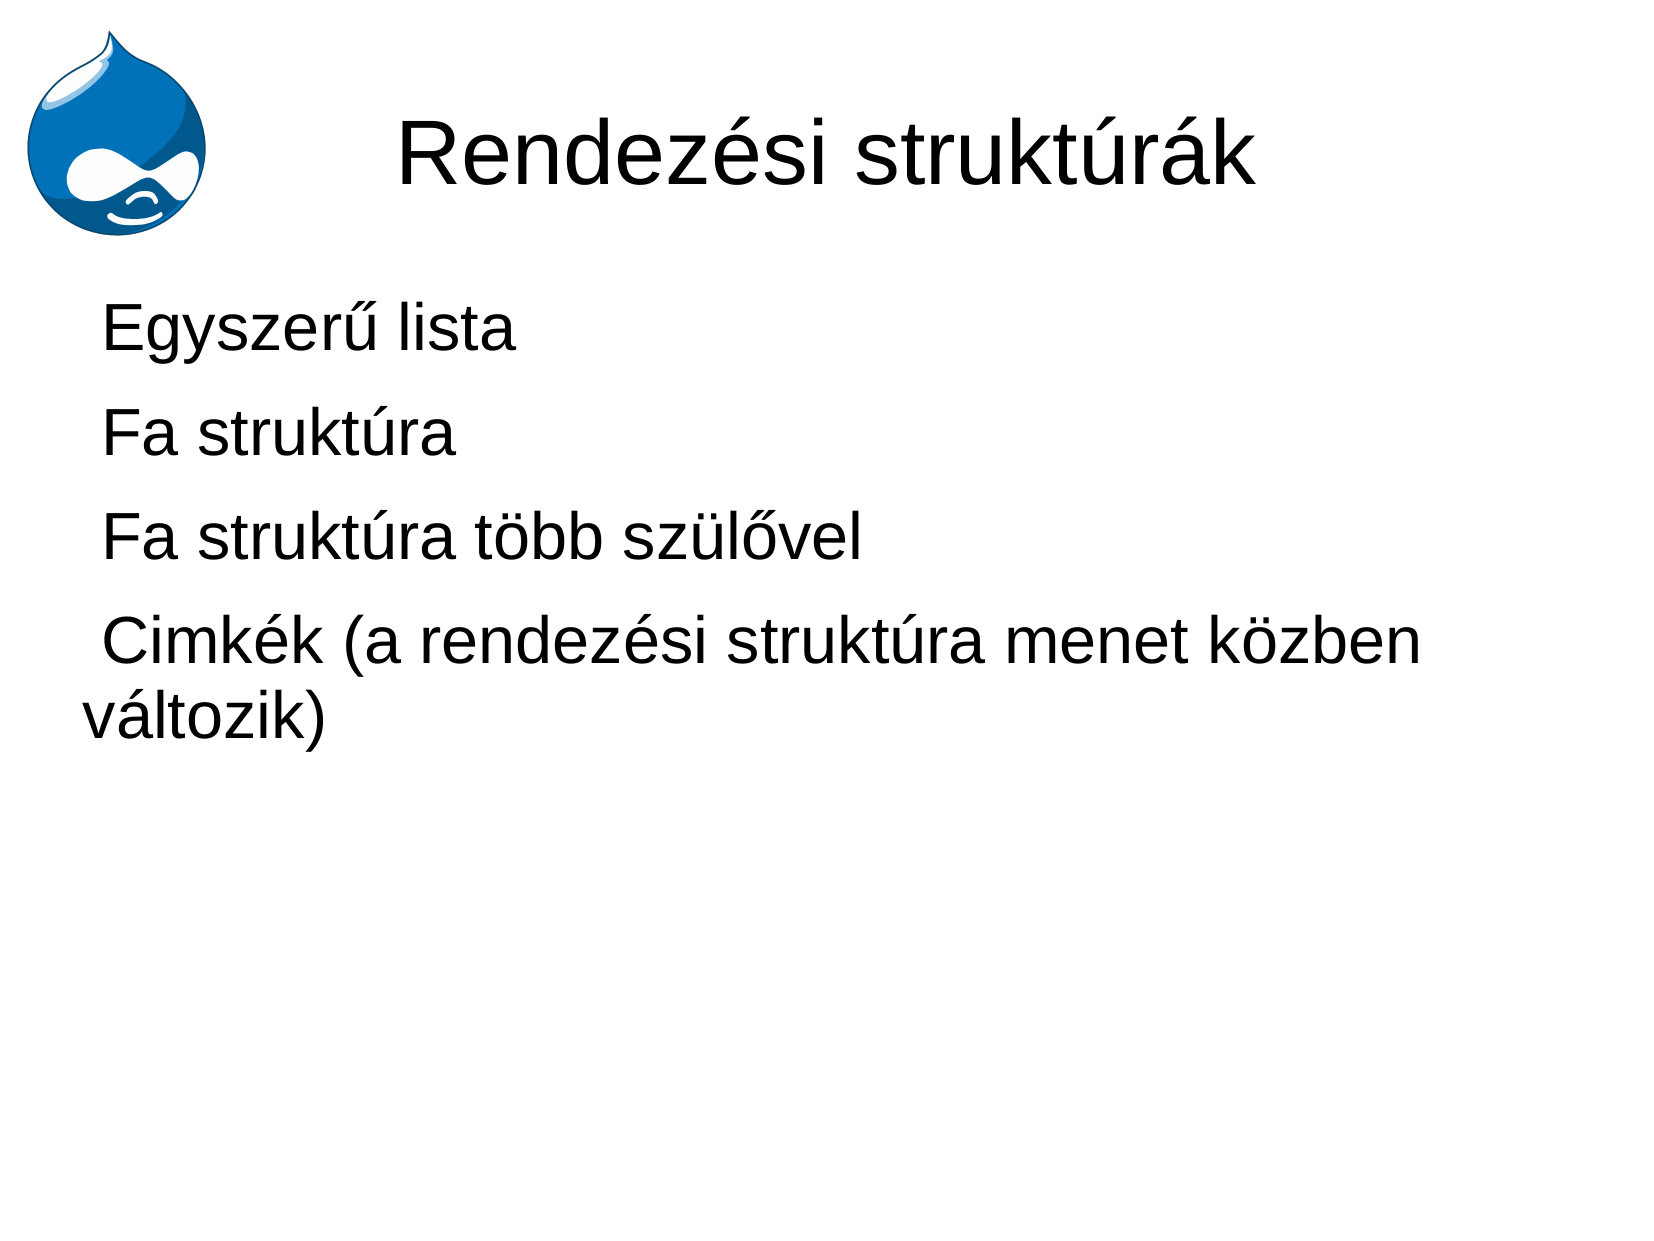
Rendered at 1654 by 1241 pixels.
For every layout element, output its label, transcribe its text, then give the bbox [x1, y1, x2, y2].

list Egyszerű lista Fa struktúra Fa struktúra több szülővel Cimkék (a rendezési struktúra menet közben változik) [82, 290, 1571, 1109]
title Rendezési struktúrák [82, 49, 1571, 257]
picture [26, 29, 207, 237]
